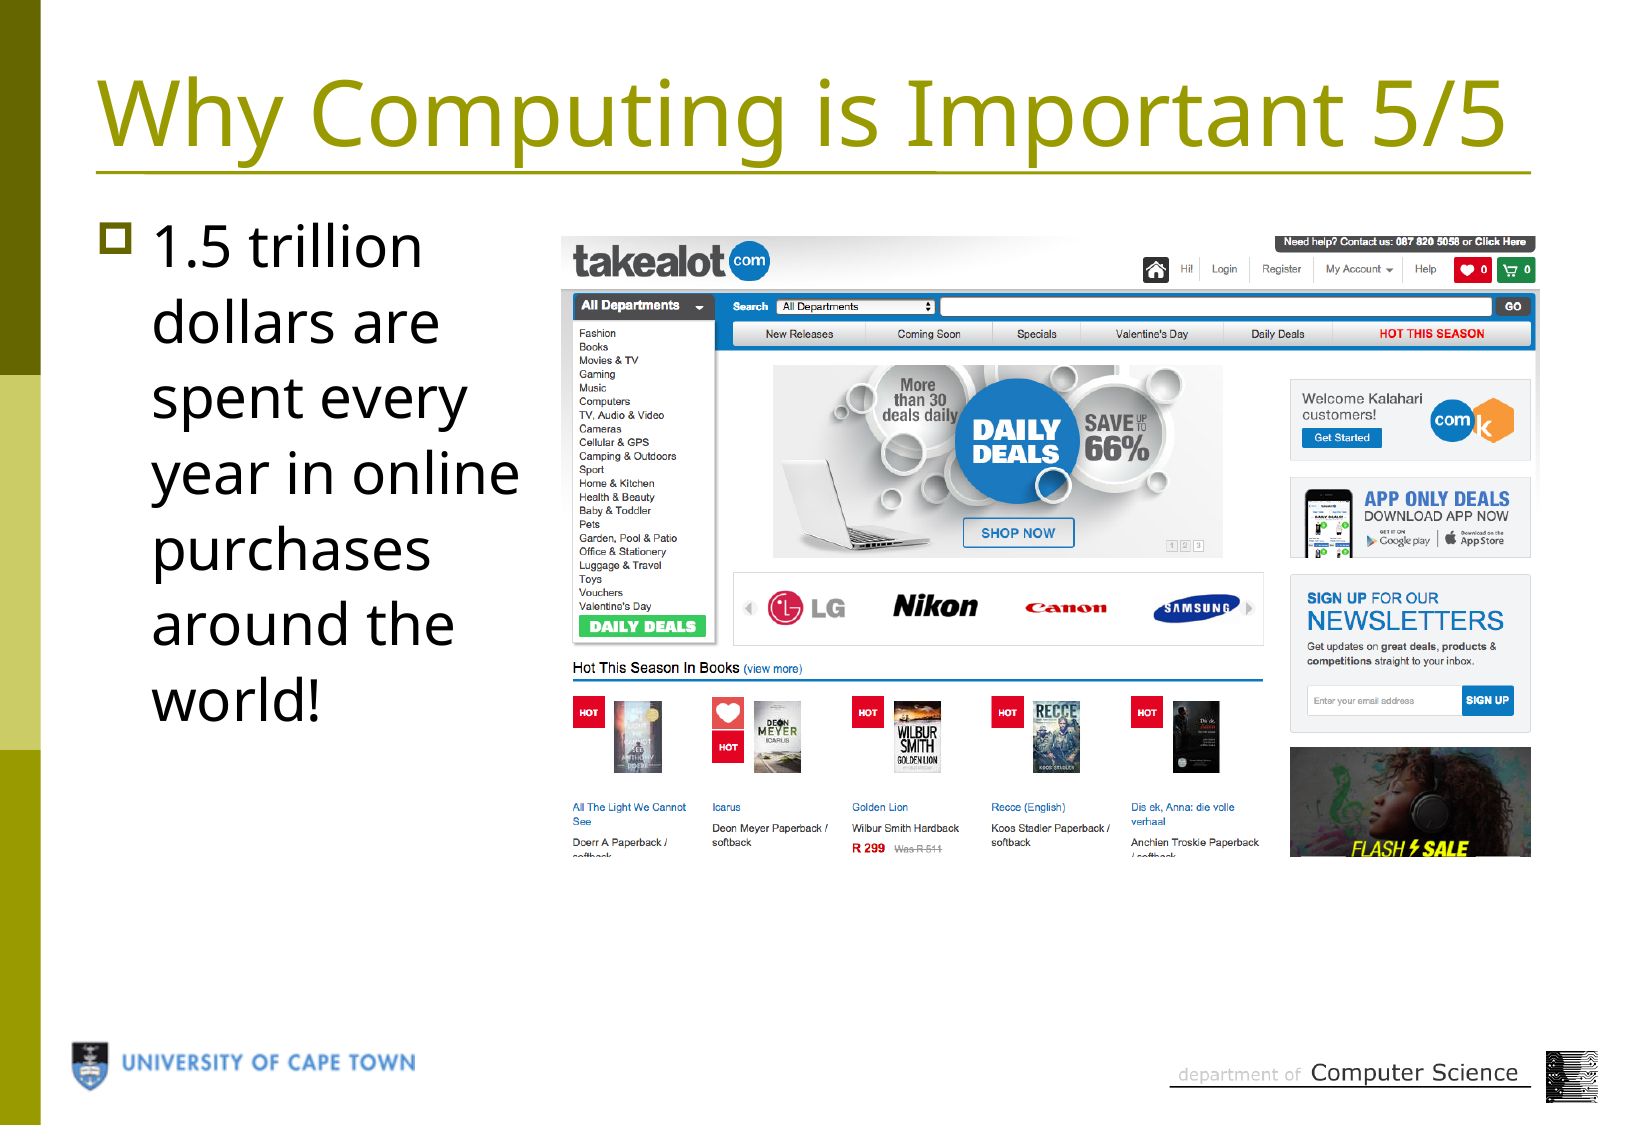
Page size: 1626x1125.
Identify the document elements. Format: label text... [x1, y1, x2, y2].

picture [1546, 1051, 1598, 1103]
picture [1169, 1043, 1532, 1091]
title Why Computing is Important 5/5 [81, 38, 1544, 173]
picture [61, 1024, 415, 1103]
picture [561, 236, 1540, 857]
list 1.5 trillion dollars are spent every year in online purchases around the world! [81, 196, 565, 1006]
